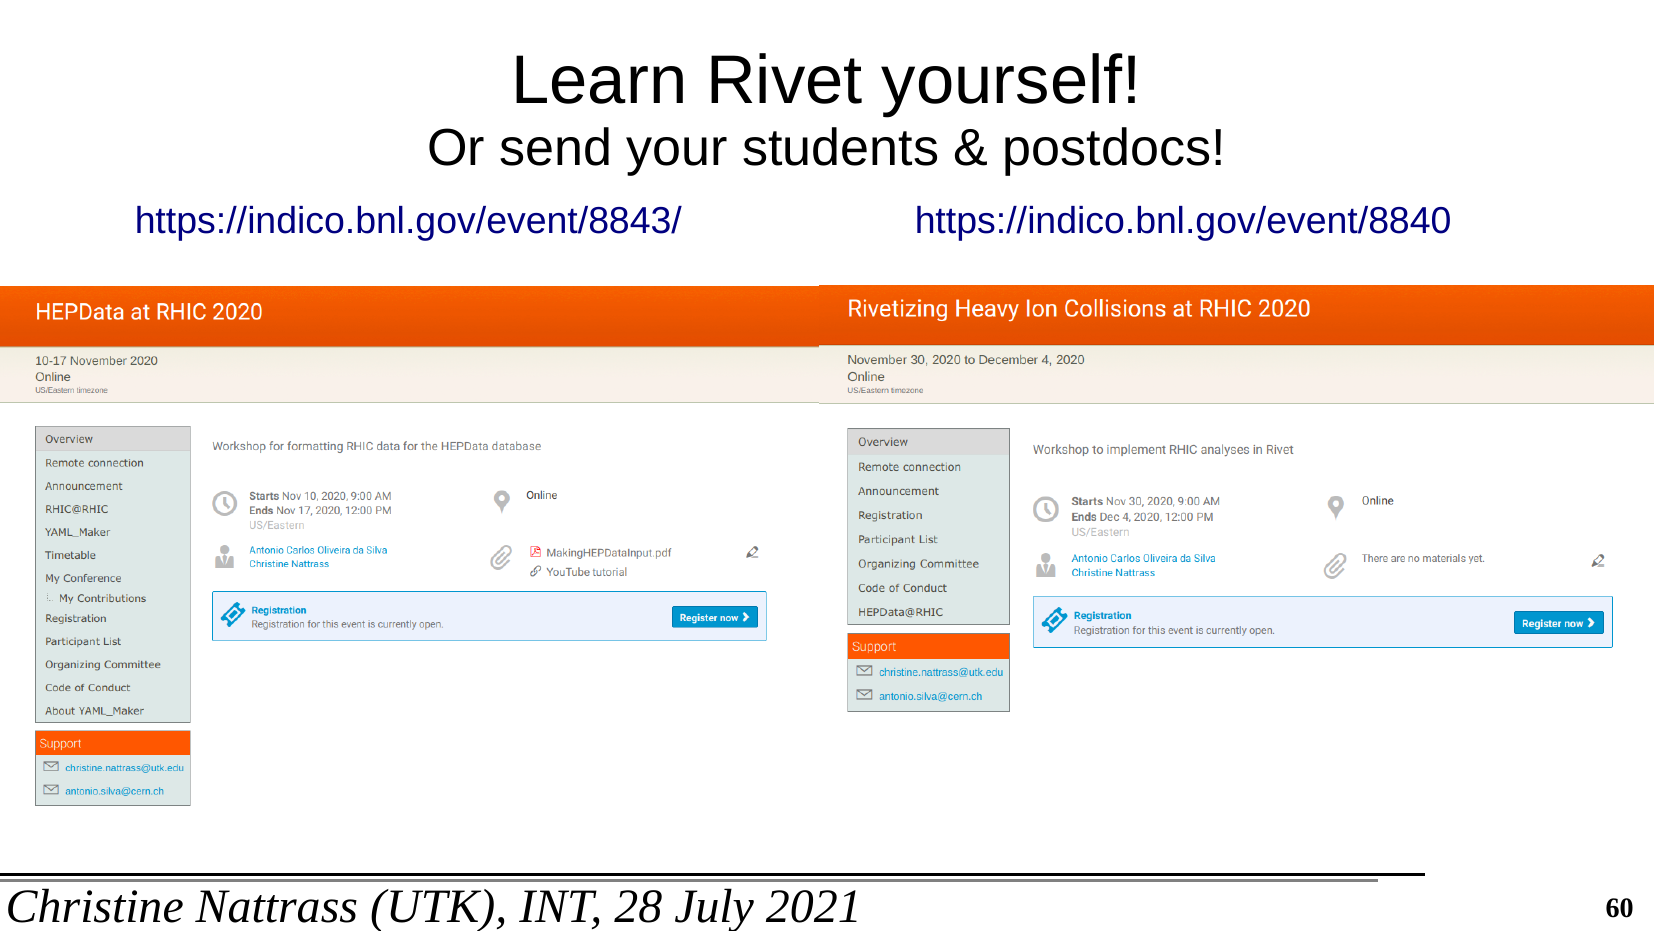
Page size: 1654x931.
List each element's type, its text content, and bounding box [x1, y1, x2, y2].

text_box https://indico.bnl.gov/event/8840 [900, 192, 1467, 250]
picture [0, 285, 1654, 868]
title Learn Rivet yourself! Or send your students & postdocs! [82, 28, 1571, 190]
text_box https://indico.bnl.gov/event/8843/ [120, 192, 697, 250]
